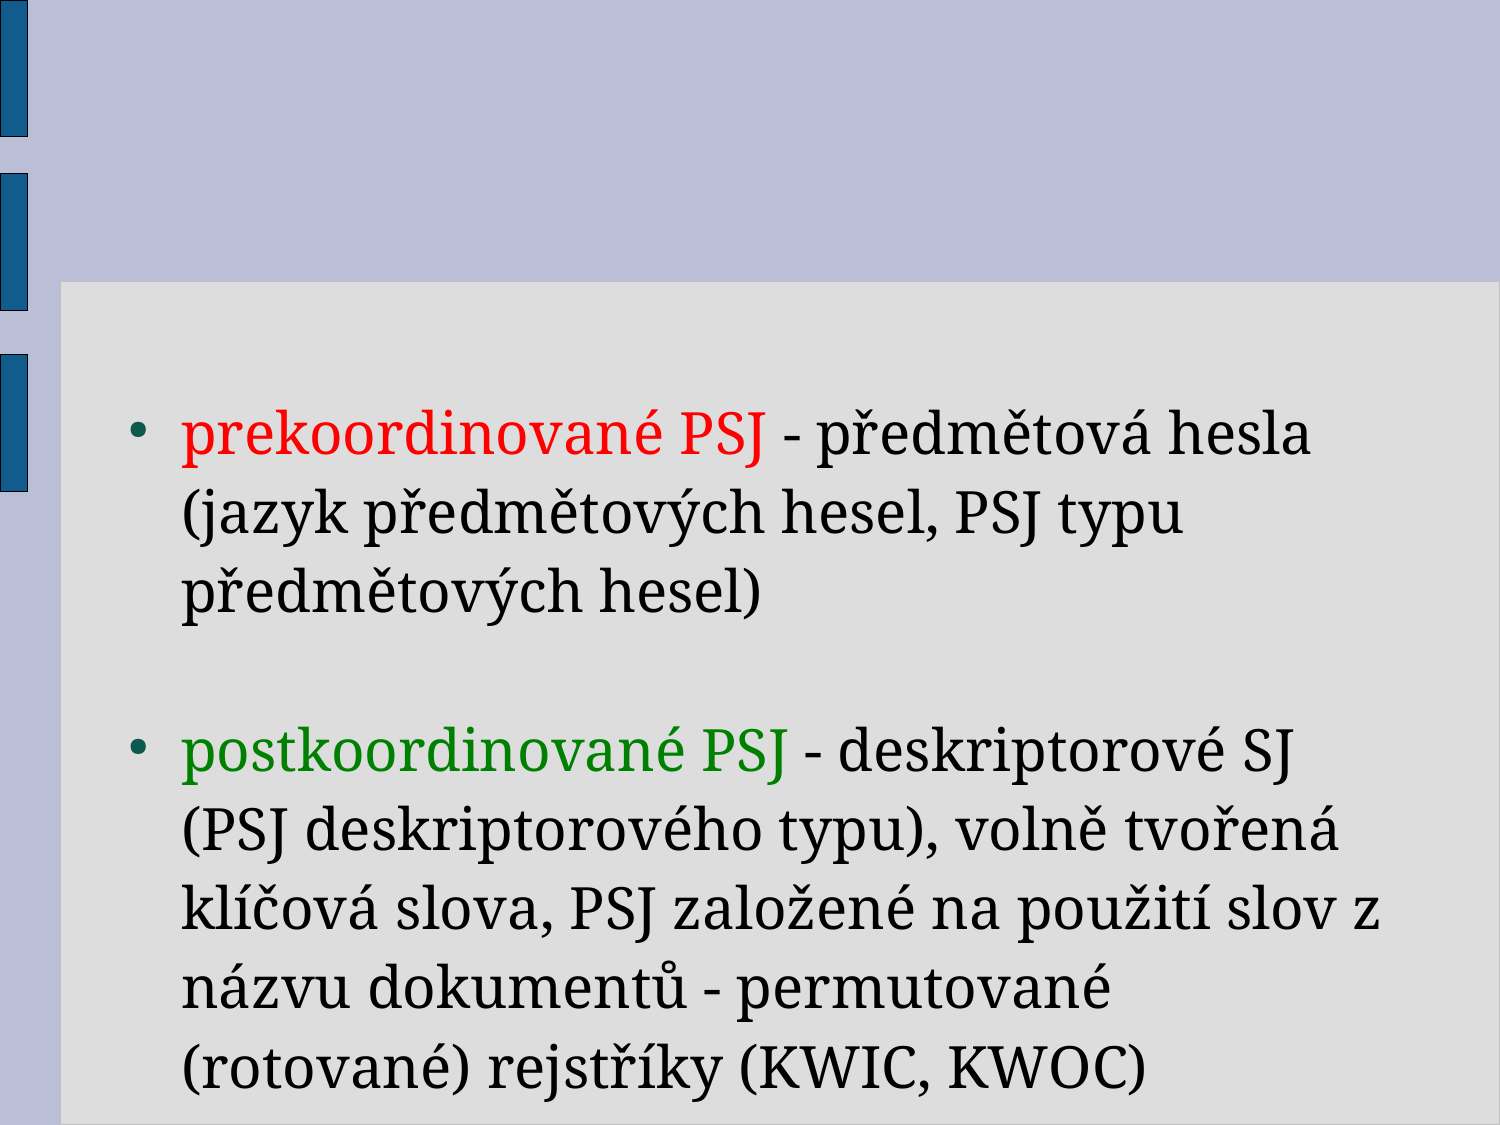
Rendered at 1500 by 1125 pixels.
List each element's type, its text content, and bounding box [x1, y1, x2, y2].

list prekoordinované PSJ - předmětová hesla (jazyk předmětových hesel, PSJ typu předmětových hesel) postkoordinované PSJ - deskriptorové SJ (PSJ deskriptorového typu), volně tvořená klíčová slova, PSJ založené na použití slov z názvu dokumentů - permutované (rotované) rejstříky (KWIC, KWOC) [110, 312, 1392, 1007]
